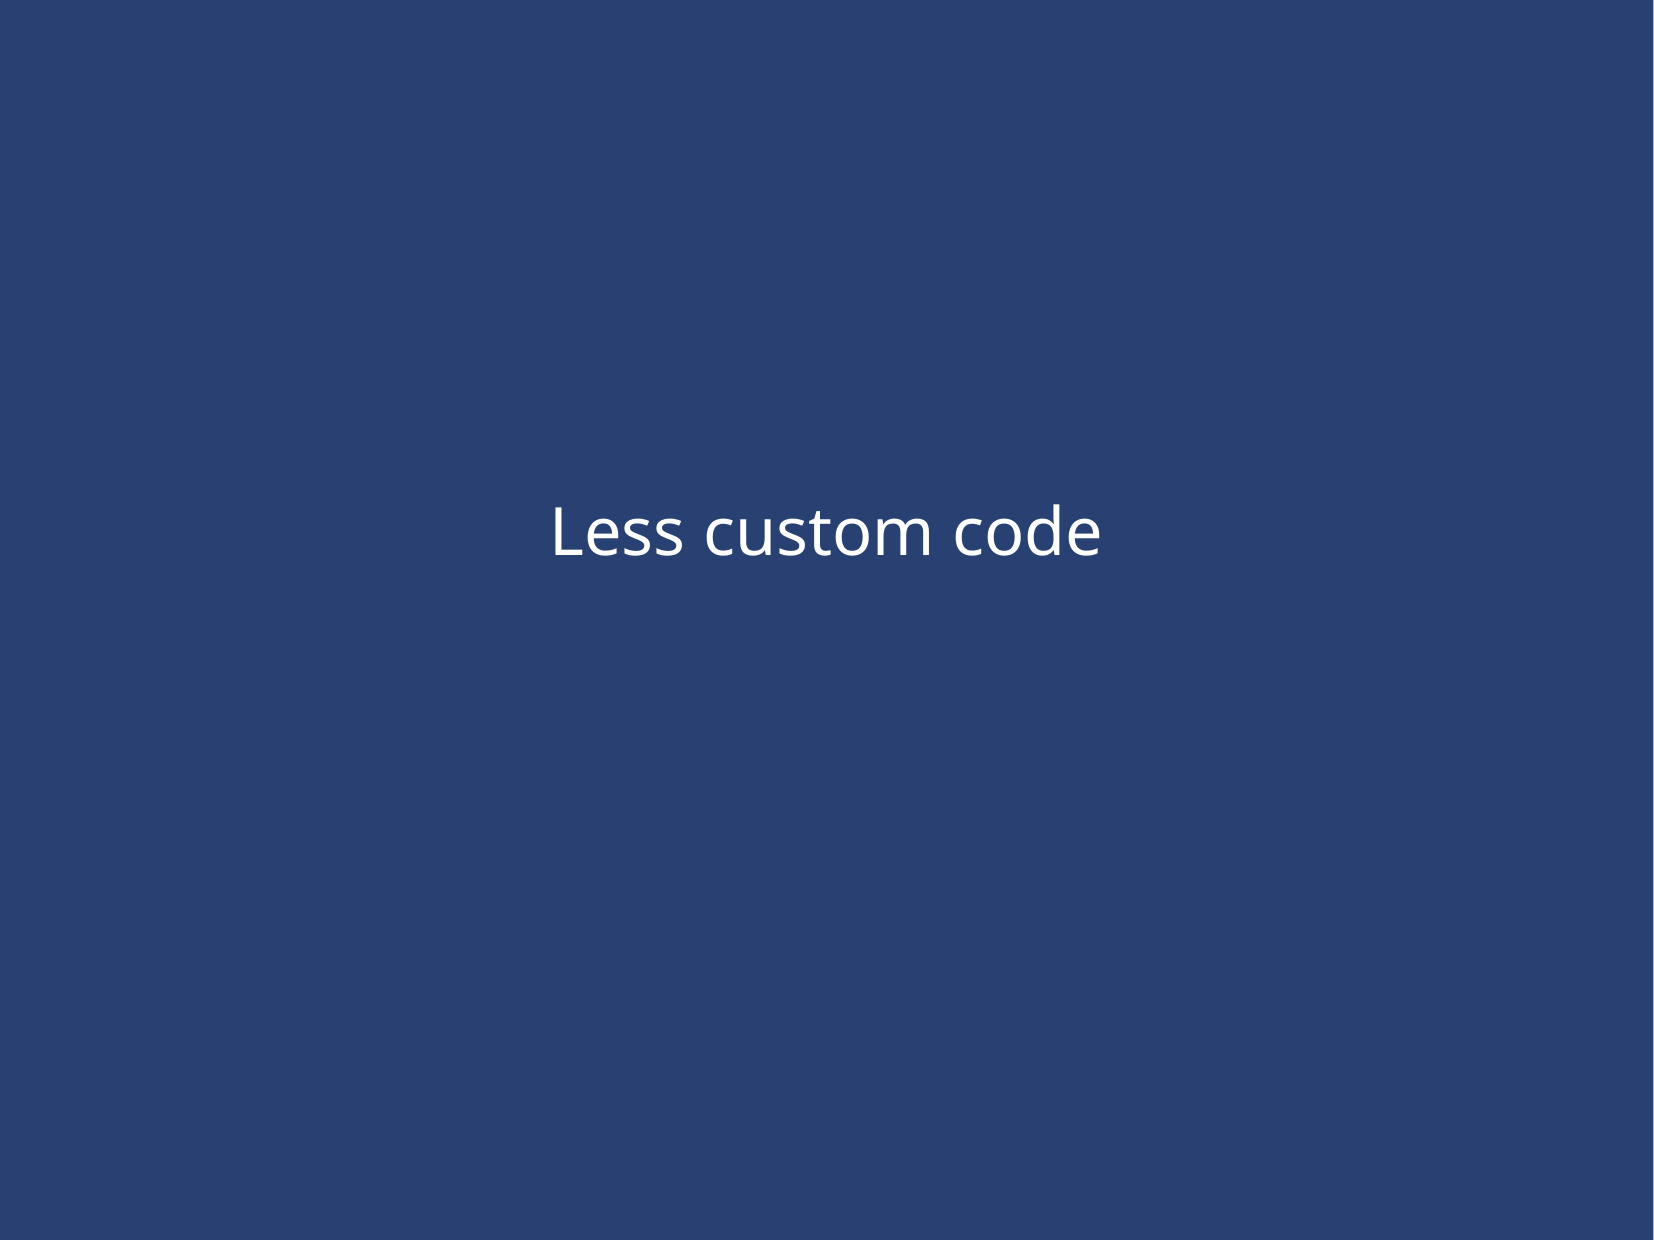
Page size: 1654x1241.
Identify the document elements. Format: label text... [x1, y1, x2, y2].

subtitle Less custom code [82, 49, 1571, 1109]
